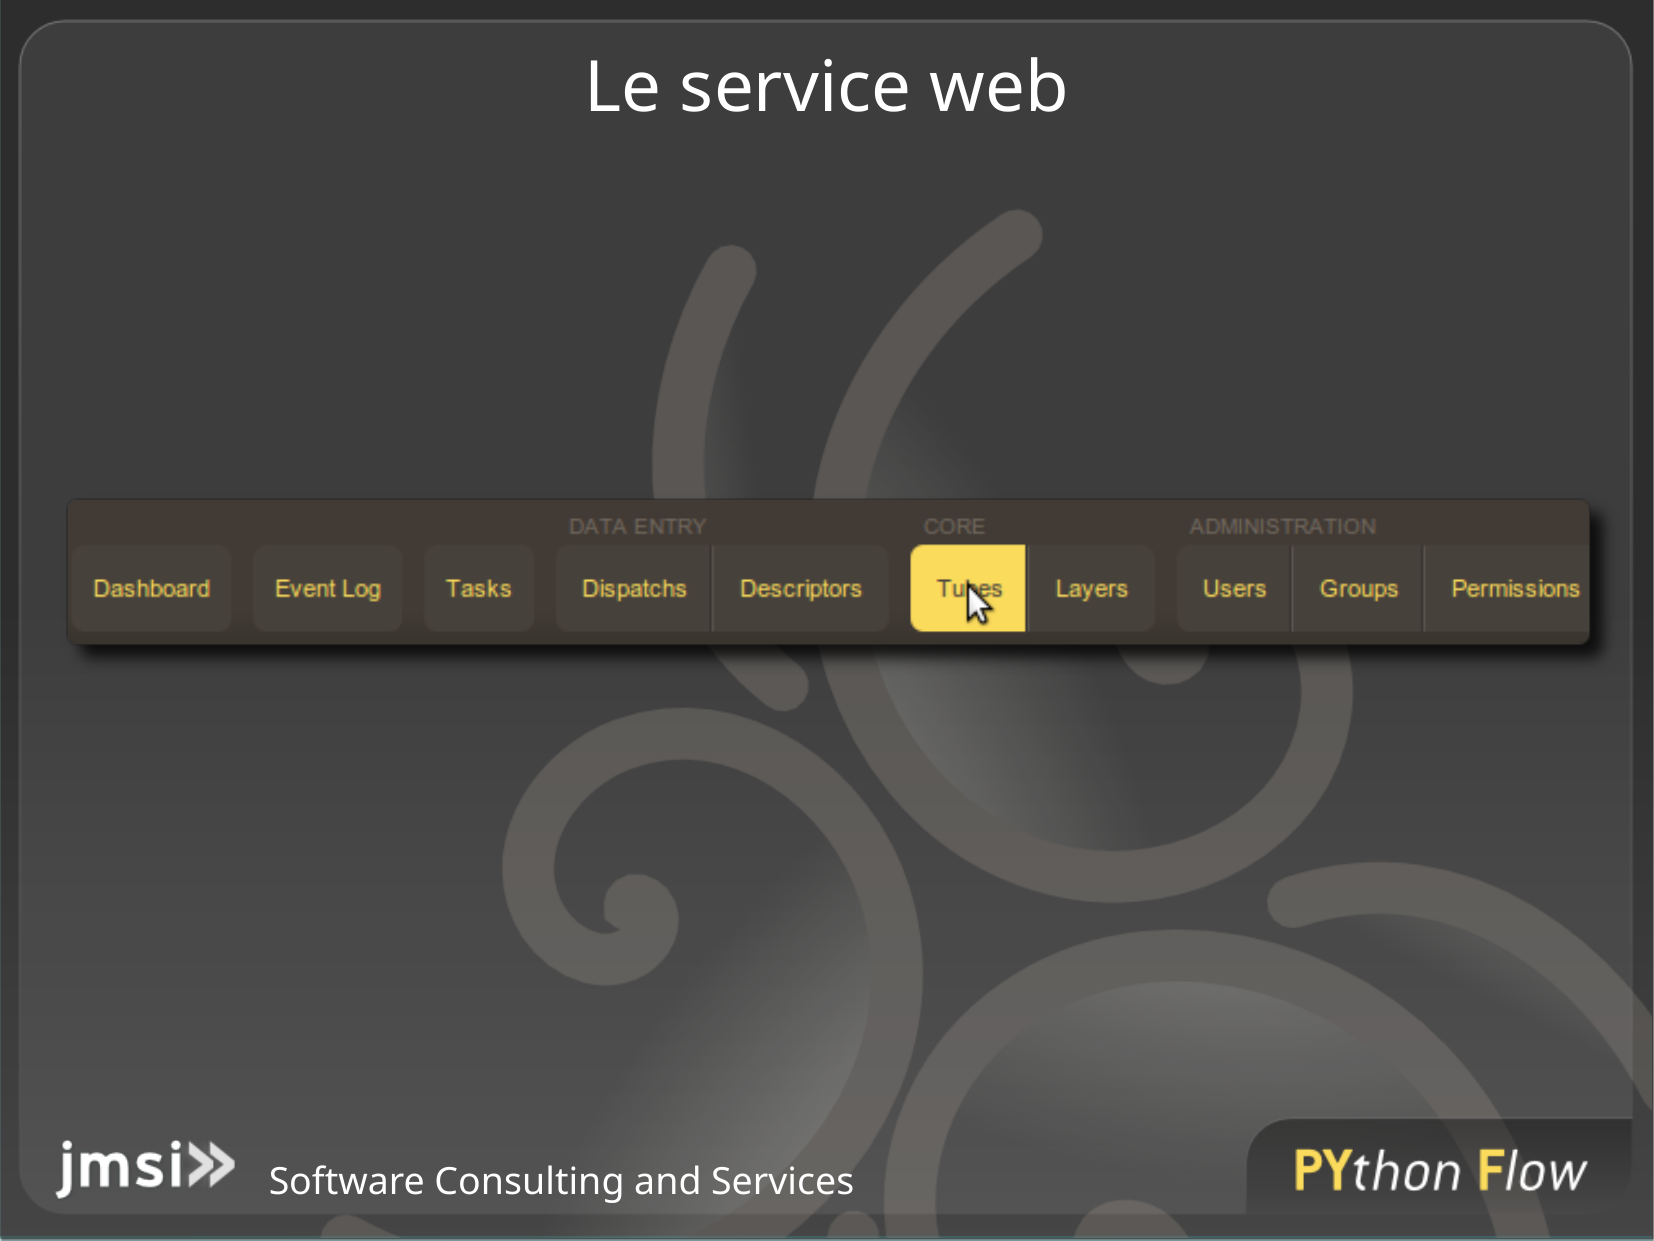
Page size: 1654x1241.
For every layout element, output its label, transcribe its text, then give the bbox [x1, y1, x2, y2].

title Le service web [82, 9, 1571, 158]
picture [0, 0, 1654, 1241]
